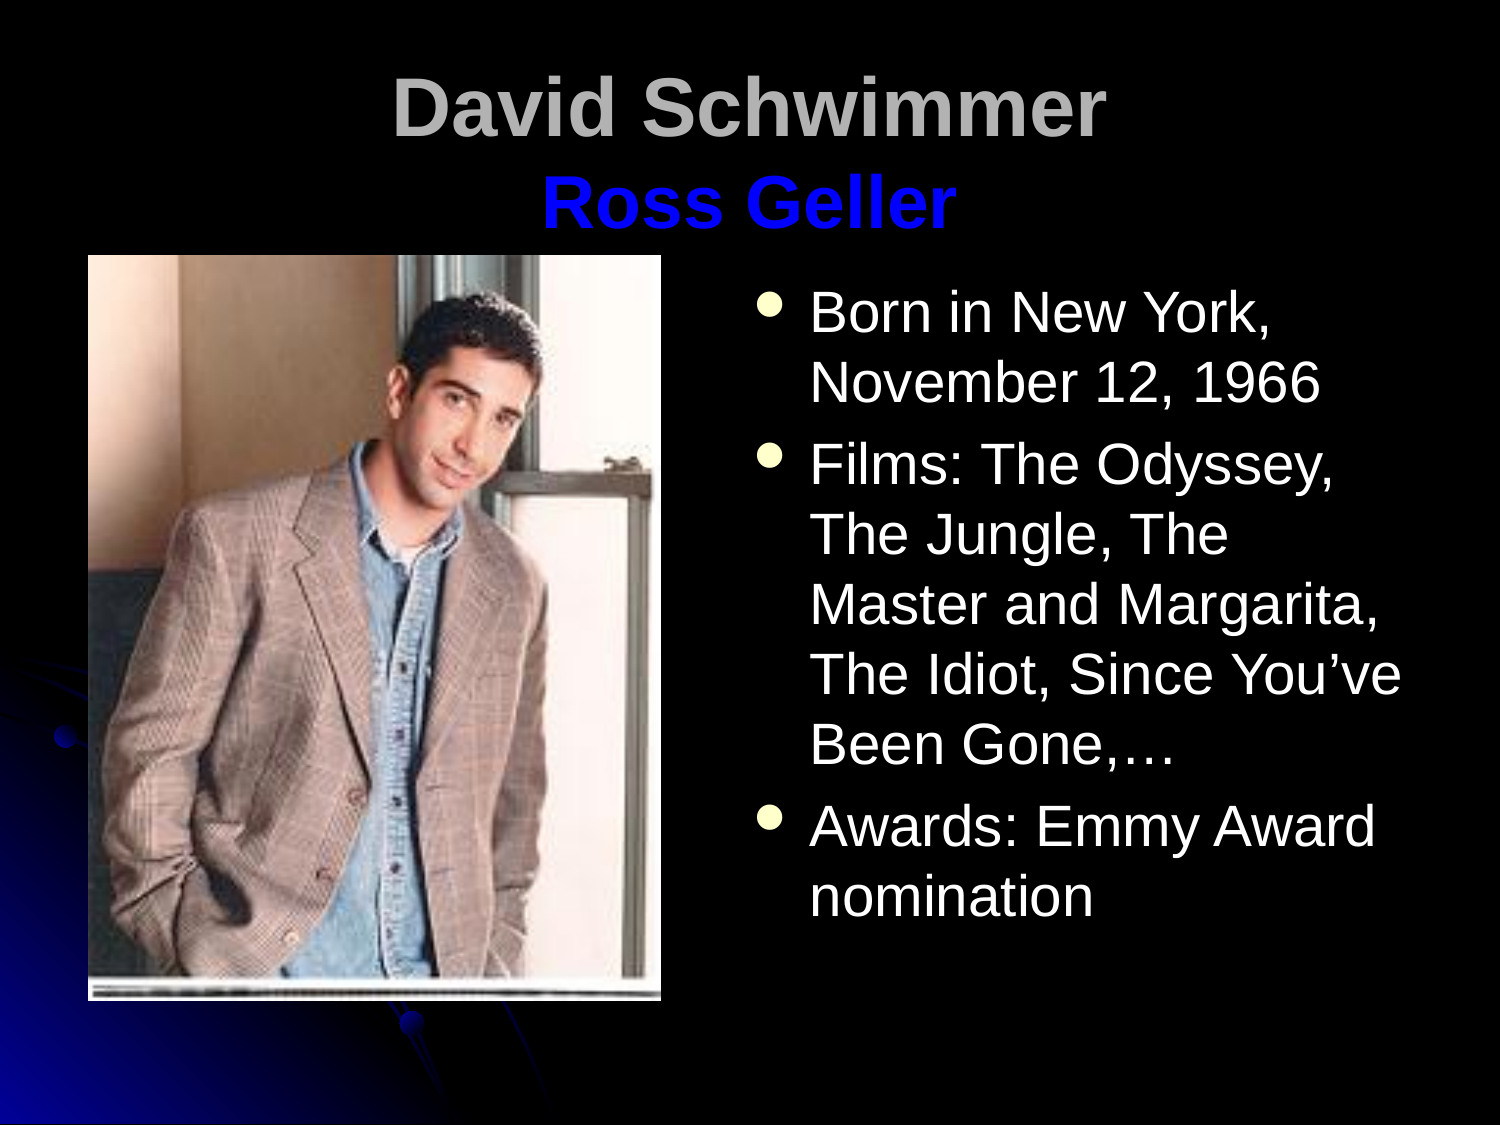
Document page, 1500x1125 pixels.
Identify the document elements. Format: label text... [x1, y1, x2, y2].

title David Schwimmer Ross Geller [75, 45, 1425, 233]
list Born in New York, November 12, 1966 Films: The Odyssey, The Jungle, The Master and Margarita, The Idiot, Since You’ve Been Gone,… Awards: Emmy Award nomination [738, 267, 1425, 1047]
picture [88, 255, 661, 1001]
